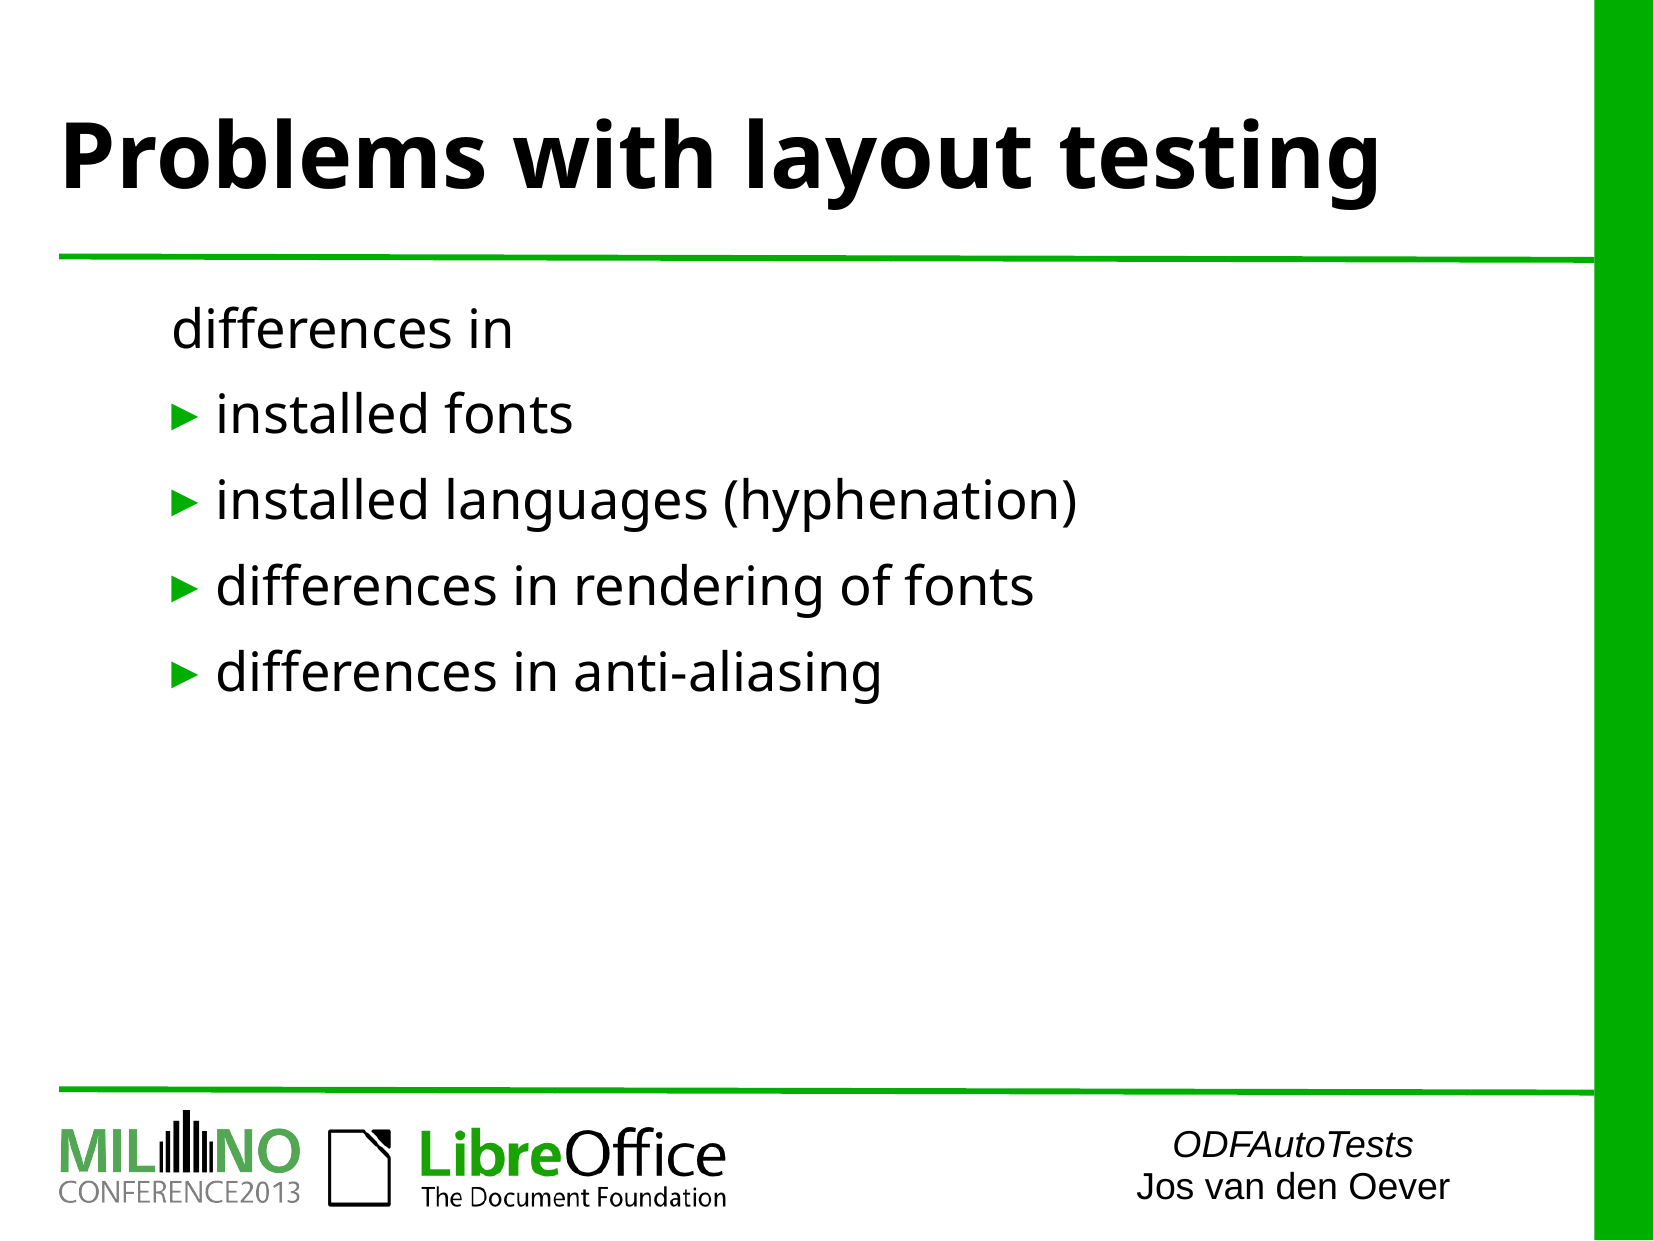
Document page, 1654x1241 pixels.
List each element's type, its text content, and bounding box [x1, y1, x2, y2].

list differences in installed fonts installed languages (hyphenation) differences in rendering of fonts differences in anti-aliasing [82, 290, 1571, 1010]
picture [59, 1093, 756, 1241]
title Problems with layout testing [59, 45, 1548, 261]
